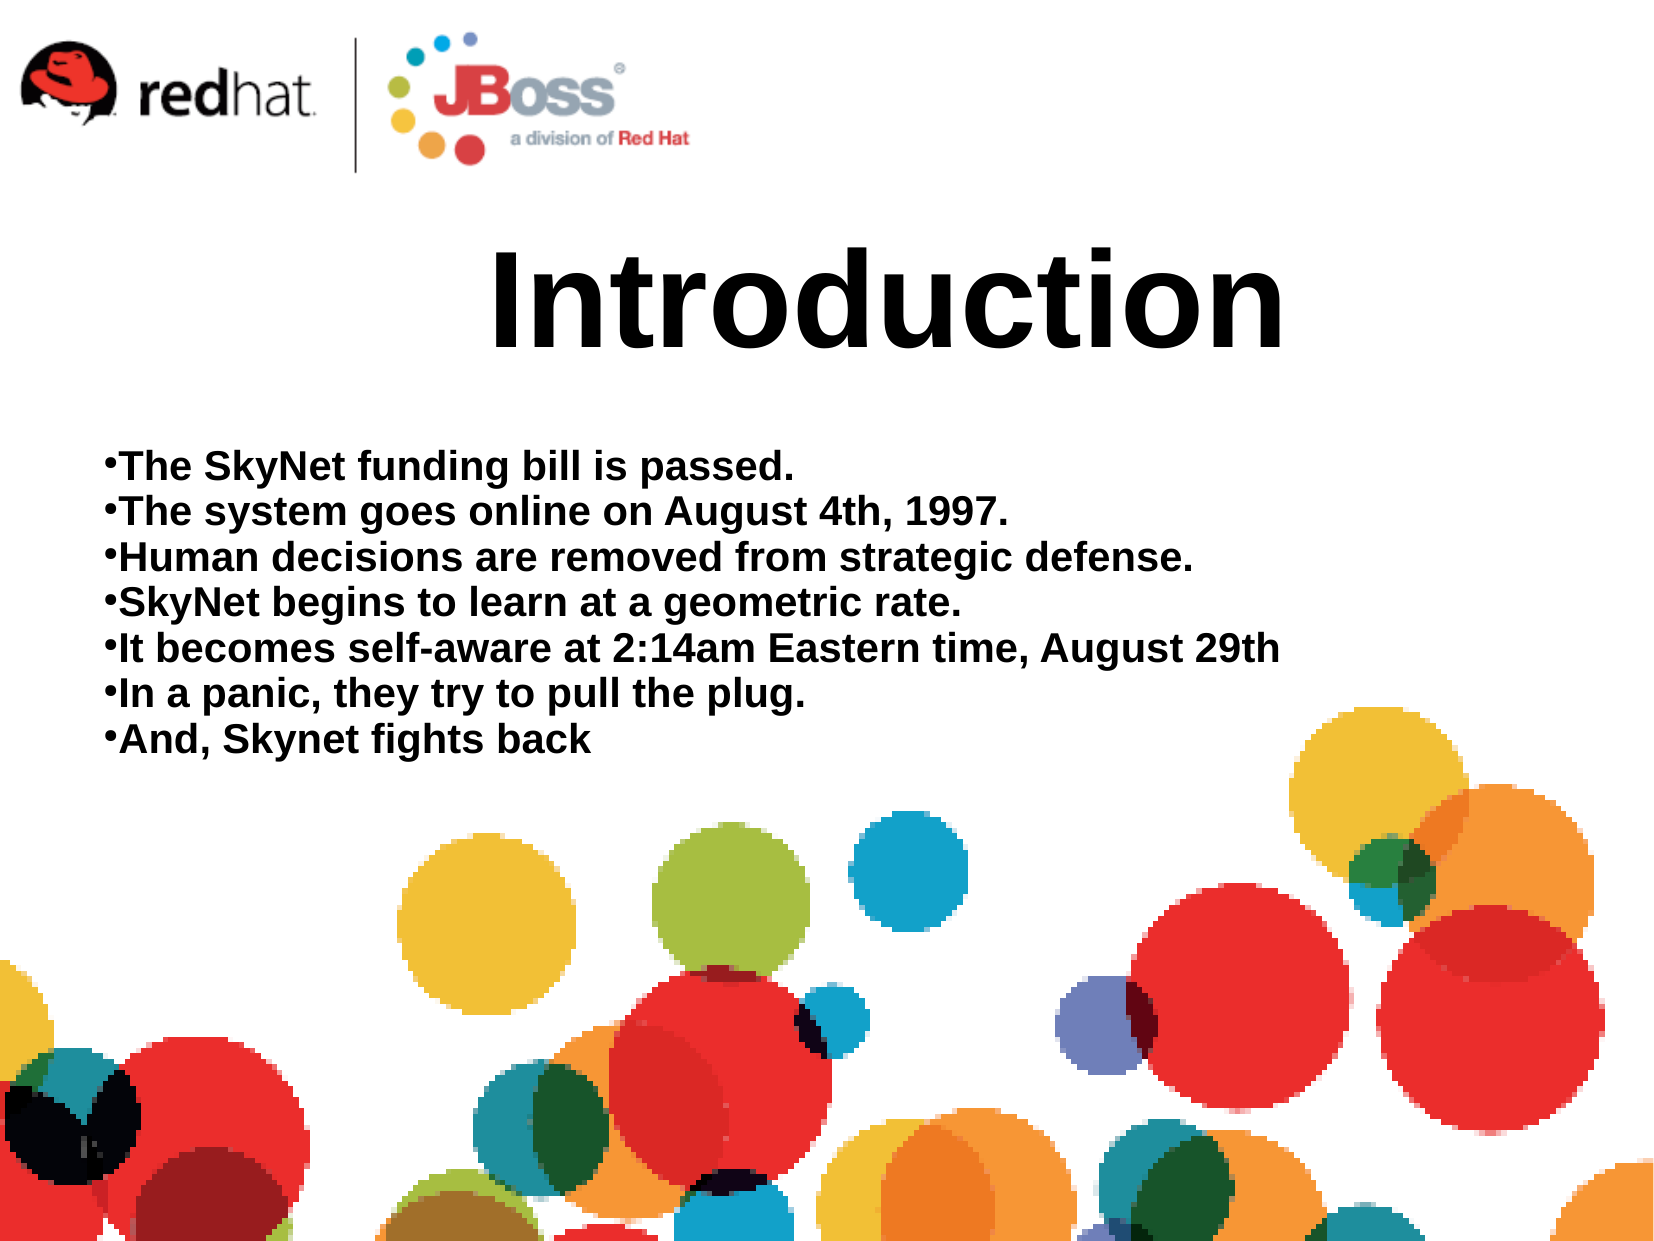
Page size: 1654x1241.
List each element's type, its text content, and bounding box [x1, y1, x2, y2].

text_box Introduction [472, 215, 1305, 384]
picture [0, 685, 1654, 1241]
text_box The SkyNet funding bill is passed. The system goes online on August 4th, 1997. Human decisions are removed from strategic defense. SkyNet begins to learn at a geometric rate. It becomes self-aware at 2:14am Eastern time, August 29th In a panic, they try to pull the plug. And, Skynet fights back [88, 442, 1329, 916]
picture [13, 5, 699, 182]
